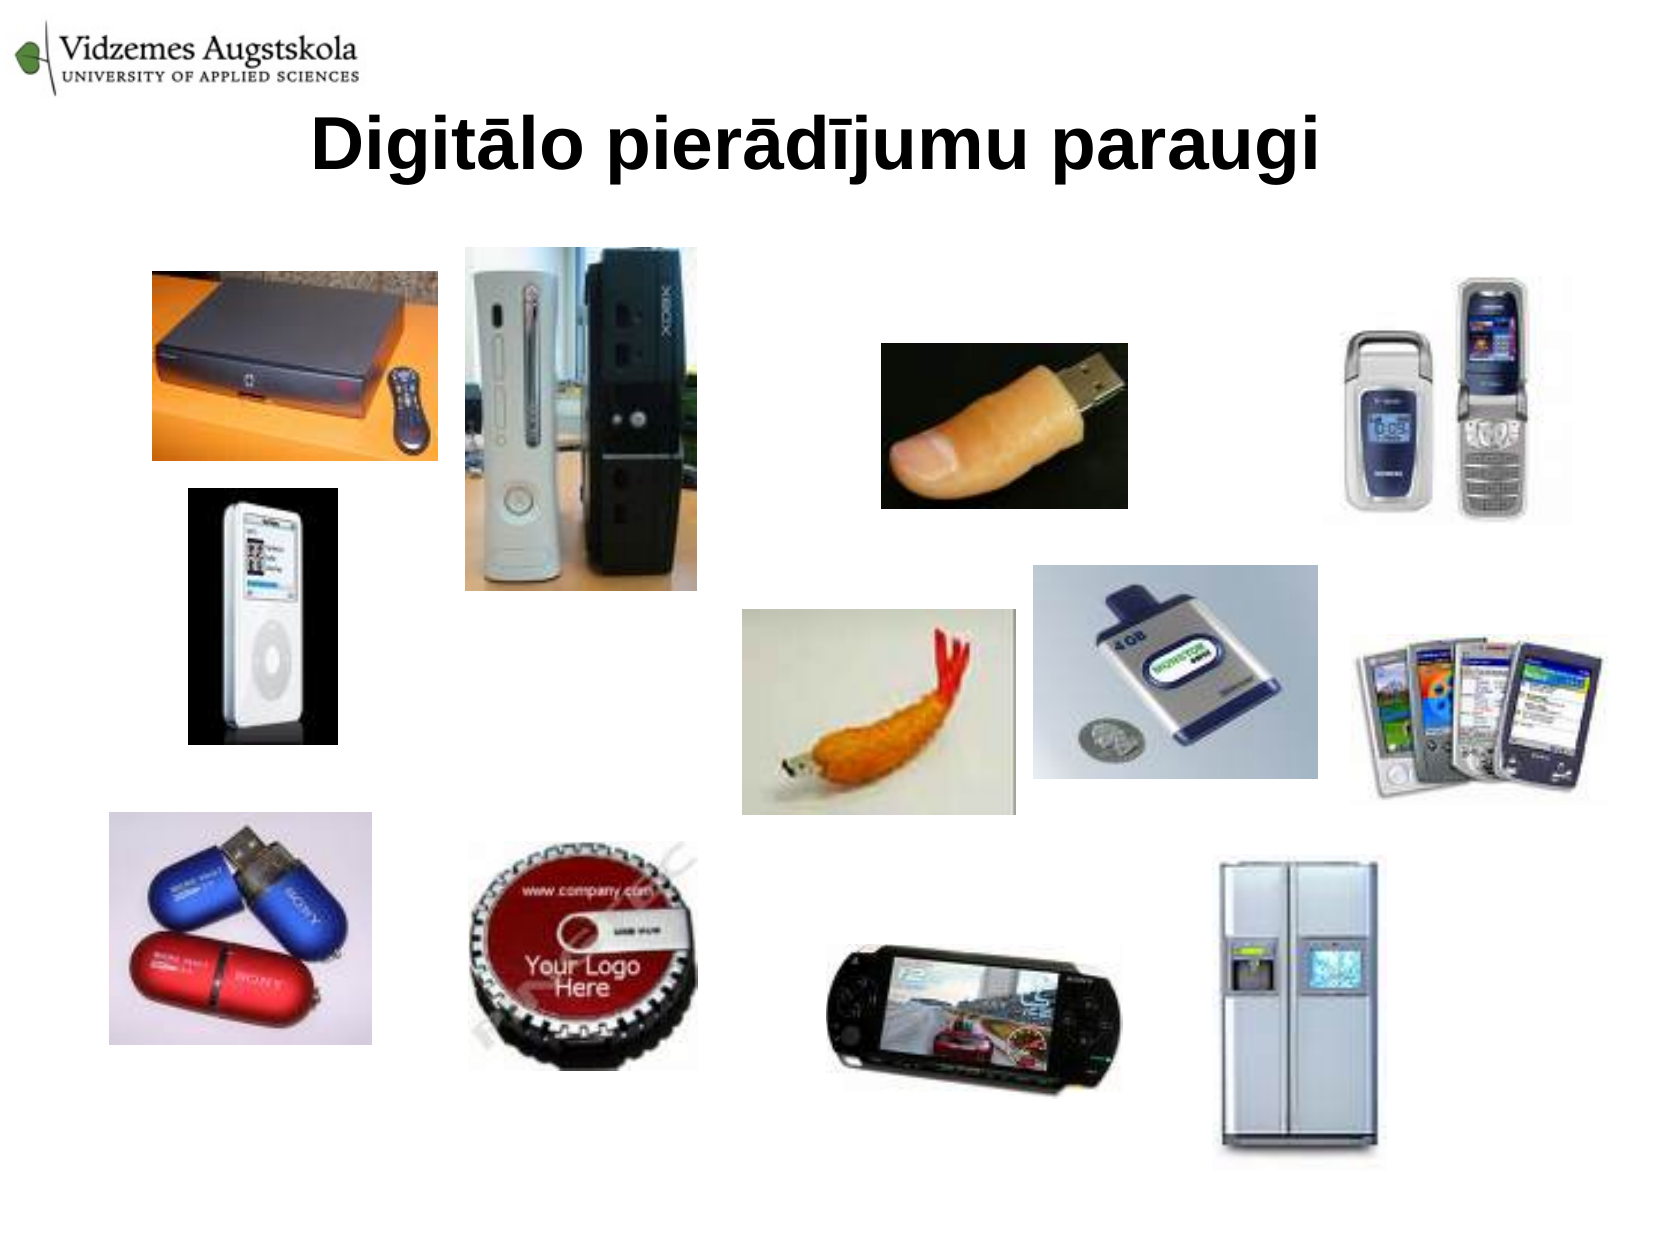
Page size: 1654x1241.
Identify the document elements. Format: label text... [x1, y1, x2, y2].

picture [468, 841, 698, 1071]
picture [465, 247, 697, 591]
picture [188, 488, 338, 745]
title Digitālo pierādījumu paraugi [94, 100, 1512, 191]
picture [5, 2, 368, 113]
picture [152, 271, 438, 461]
picture [1212, 854, 1387, 1171]
picture [1322, 276, 1572, 525]
picture [881, 343, 1128, 509]
picture [1033, 565, 1318, 779]
picture [1350, 634, 1611, 805]
picture [742, 609, 1016, 815]
picture [826, 944, 1123, 1099]
picture [109, 812, 372, 1045]
